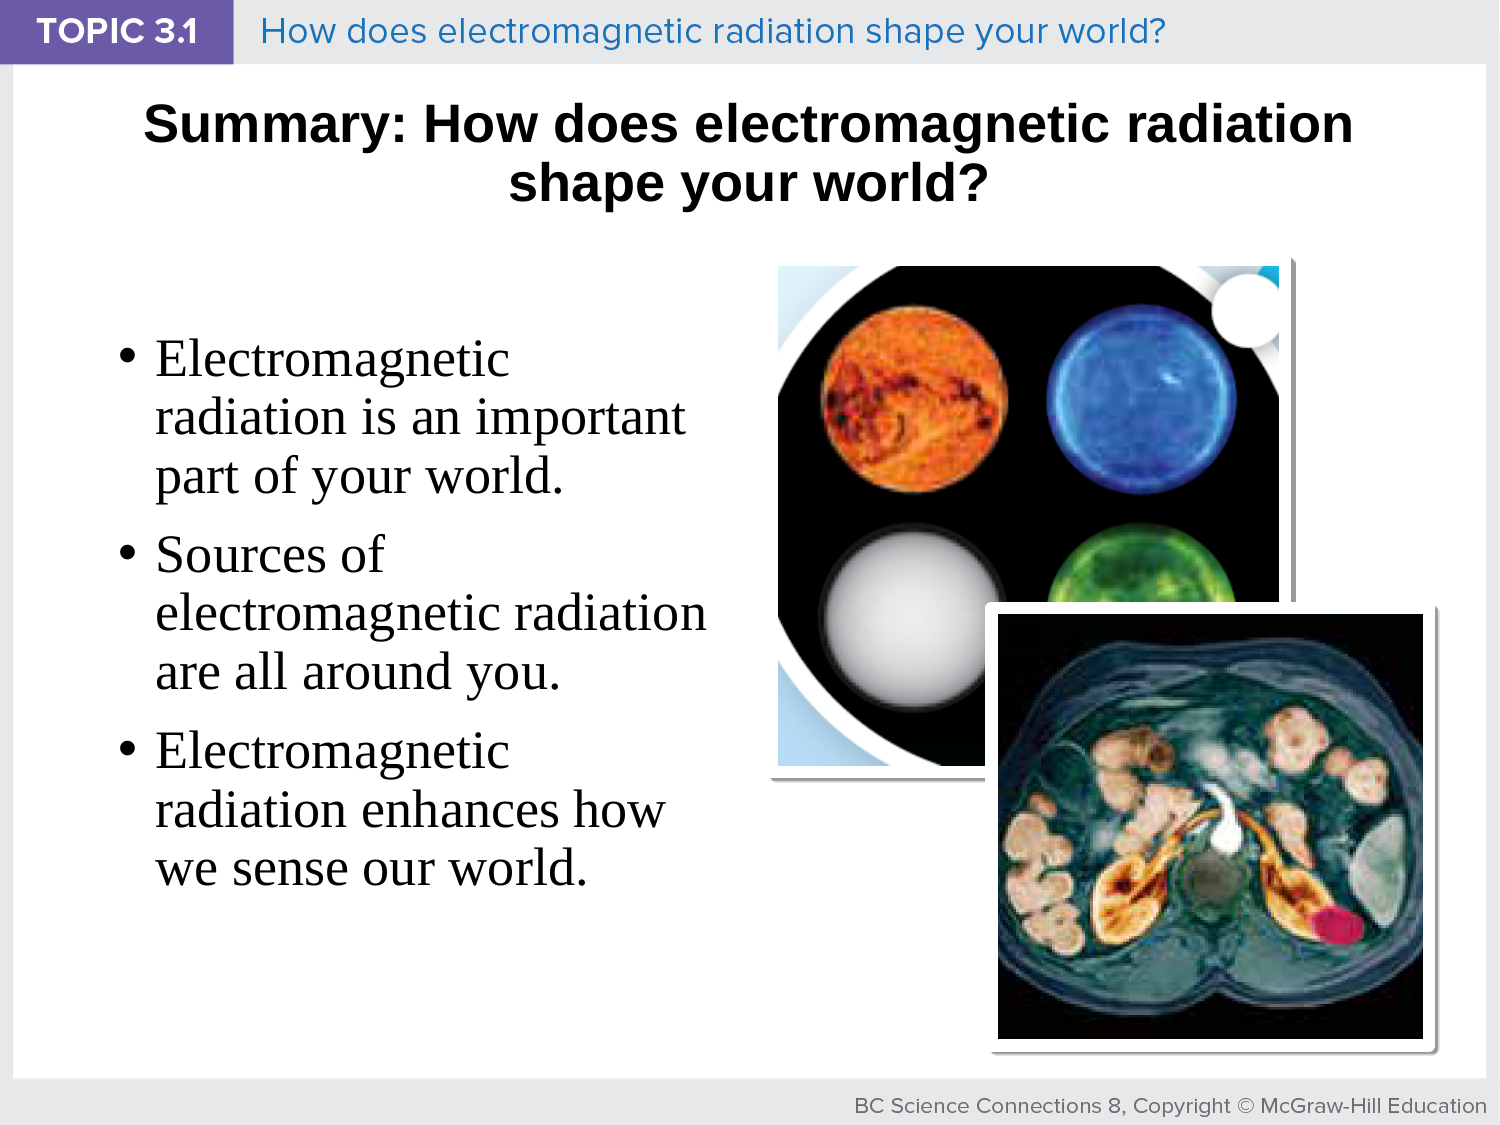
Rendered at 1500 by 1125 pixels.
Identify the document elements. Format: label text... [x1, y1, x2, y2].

picture [0, 0, 1500, 1082]
title Summary: How does electromagnetic radiation shape your world? [103, 59, 1397, 250]
list Electromagnetic radiation is an important part of your world. Sources of electromagnetic radiation are all around you. Electromagnetic radiation enhances how we sense our world. [103, 321, 725, 1014]
